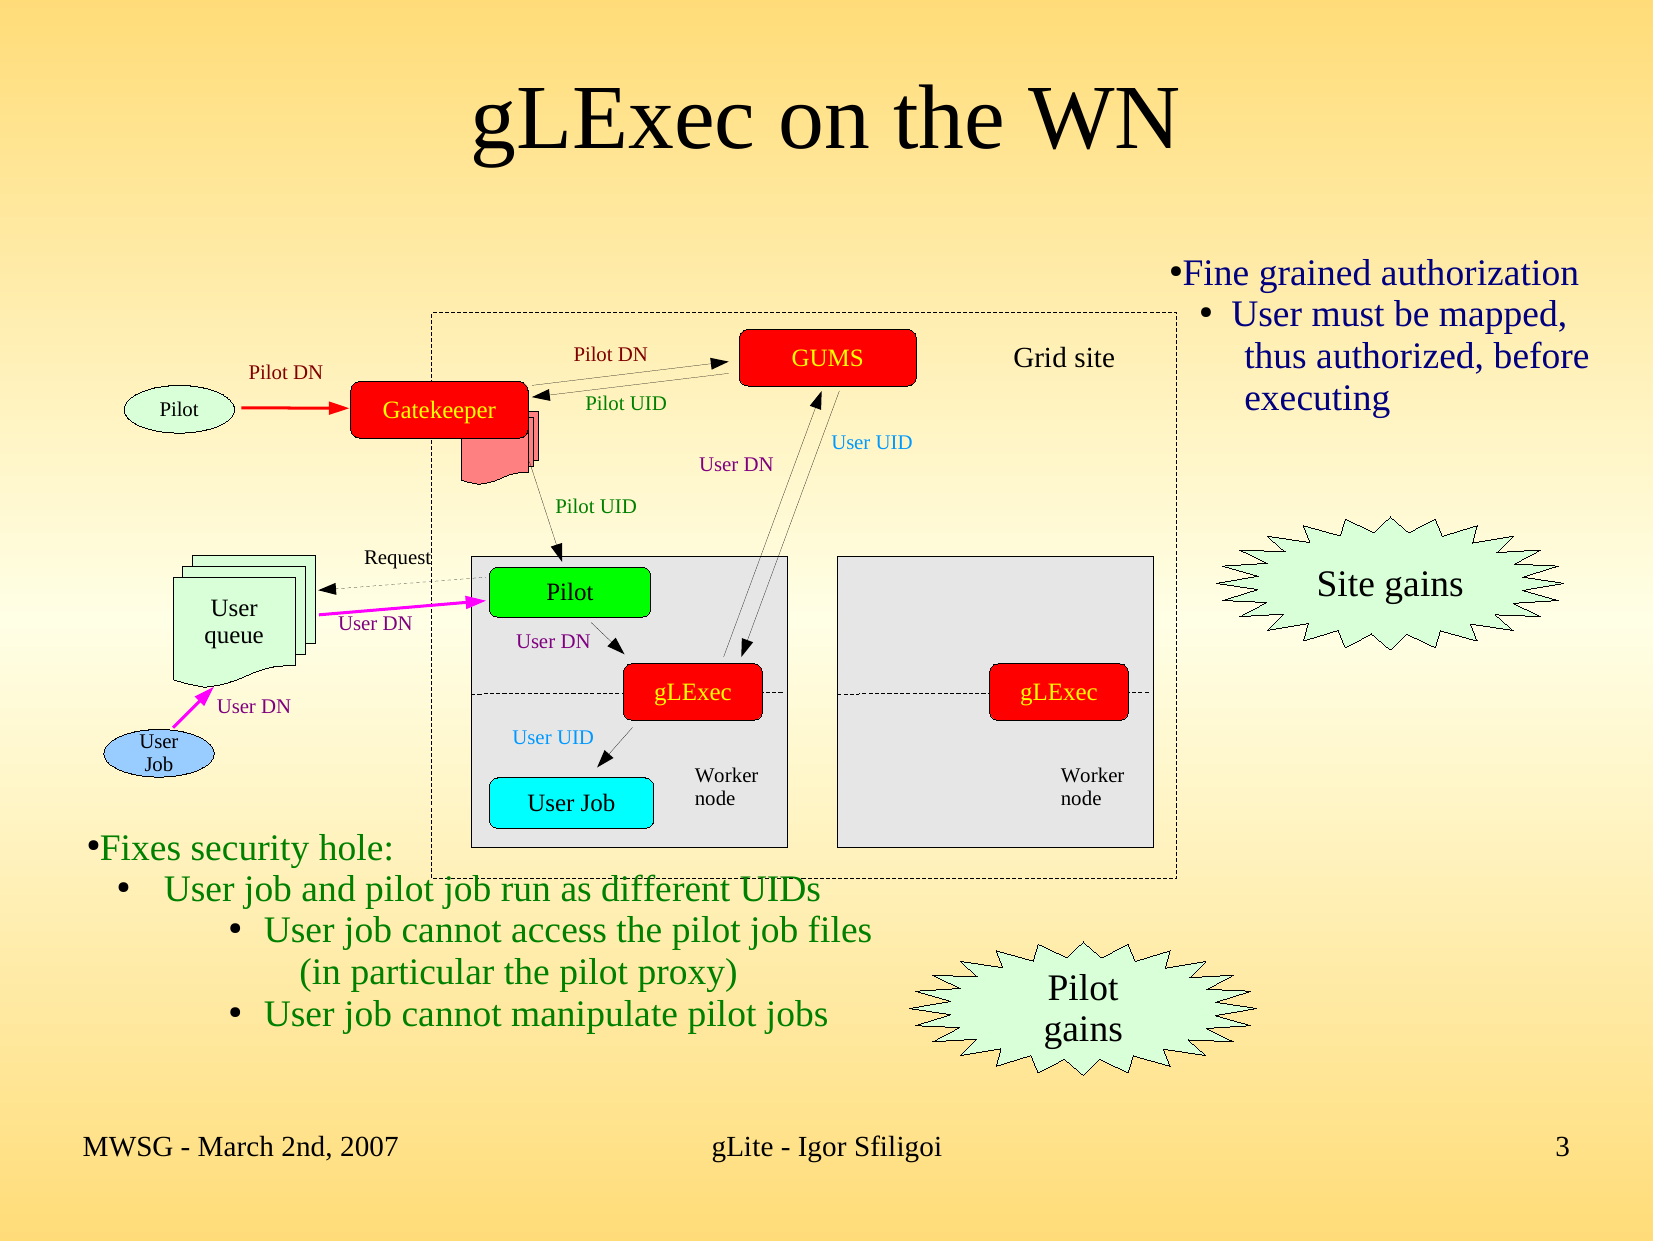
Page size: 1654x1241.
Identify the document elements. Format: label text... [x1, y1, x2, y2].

text_box GUMS [739, 329, 917, 387]
text_box gLExec [989, 663, 1129, 721]
text_box Fixes security hole: User job and pilot job run as different UIDs User job cannot access the pilot job files (in particular the pilot proxy) User job cannot manipulate pilot jobs [72, 819, 903, 1094]
text_box User DN [501, 622, 620, 672]
text_box [461, 411, 539, 485]
text_box Gatekeeper [350, 381, 529, 439]
text_box Worker node [1046, 757, 1141, 830]
text_box User Job [103, 729, 215, 778]
text_box User UID [497, 719, 622, 769]
text_box User DN [684, 445, 803, 495]
text_box User DN [202, 687, 321, 737]
text_box User queue [173, 555, 316, 687]
text_box Pilot [124, 385, 235, 434]
title gLExec on the WN [82, 13, 1571, 222]
text_box gLExec [623, 663, 763, 721]
text_box Request [349, 538, 446, 583]
text_box Worker node [679, 757, 774, 819]
text_box Site gains [1216, 516, 1564, 650]
text_box [471, 556, 788, 819]
text_box Pilot [489, 567, 651, 618]
text_box User DN [323, 604, 442, 655]
text_box Pilot UID [570, 384, 691, 434]
text_box Fine grained authorization User must be mapped, thus authorized, before executing [1154, 244, 1647, 468]
text_box Grid site [998, 333, 1131, 390]
text_box Pilot gains [909, 941, 1257, 1076]
text_box Pilot DN [558, 336, 673, 386]
text_box Pilot UID [540, 487, 661, 538]
text_box User Job [489, 777, 654, 819]
text_box Pilot DN [233, 353, 348, 404]
text_box [837, 556, 1154, 848]
text_box User UID [816, 423, 941, 474]
